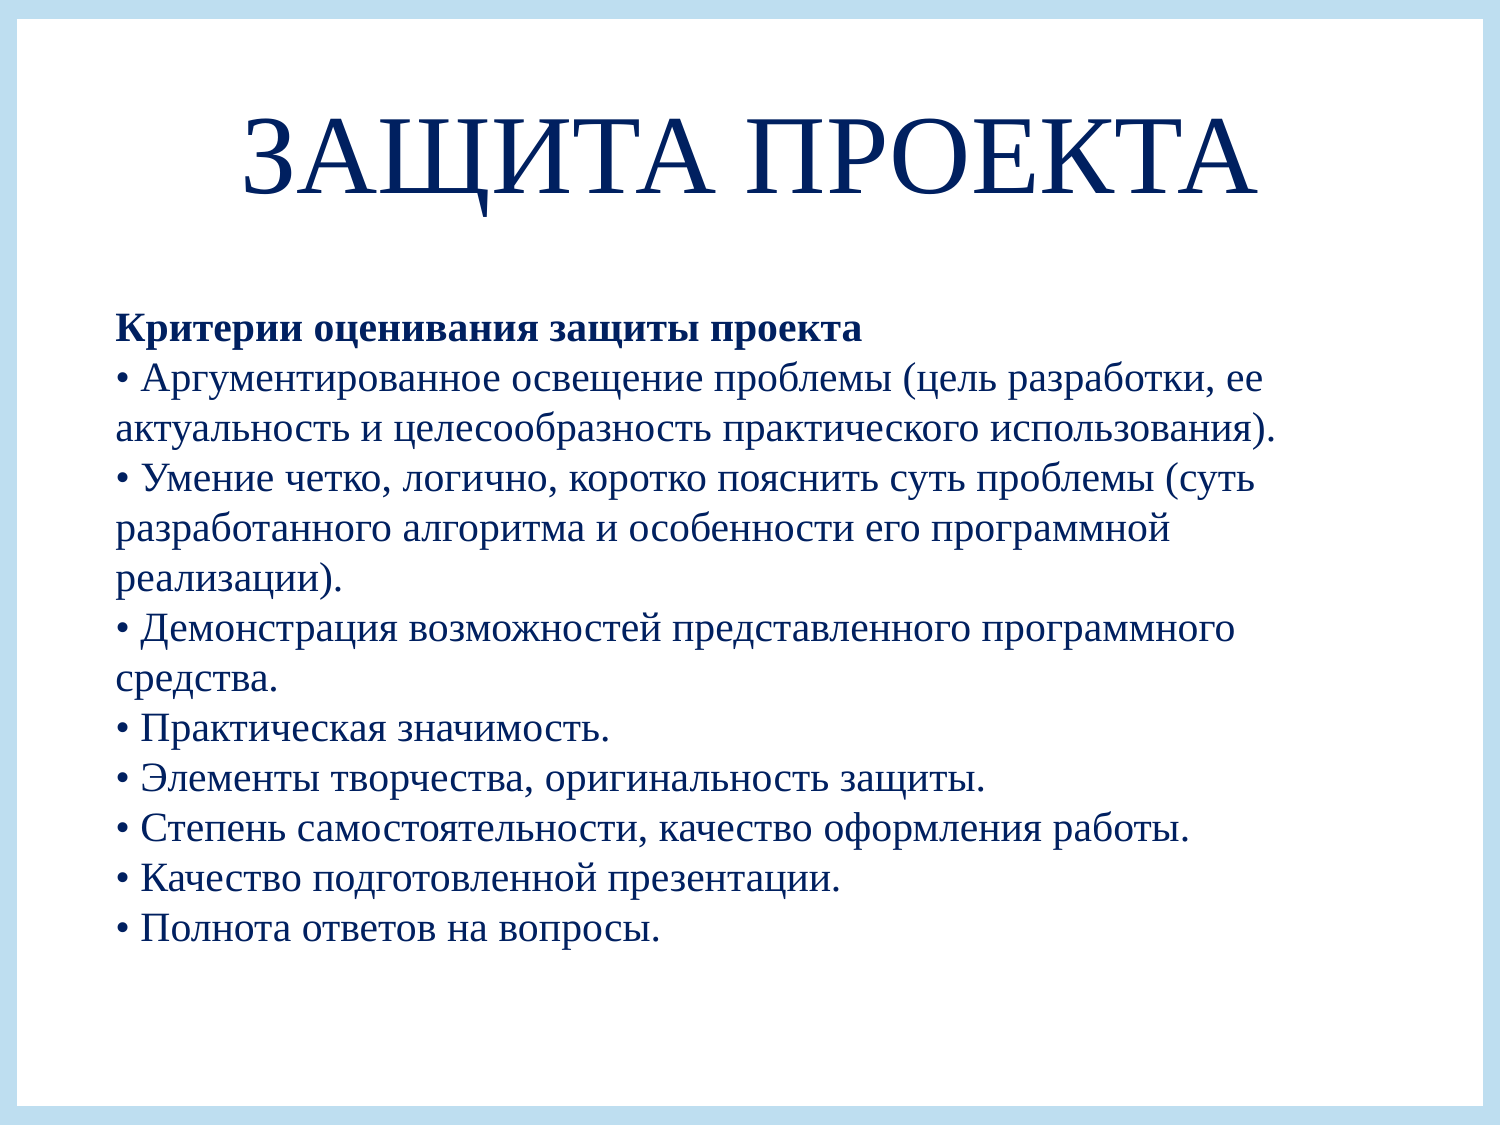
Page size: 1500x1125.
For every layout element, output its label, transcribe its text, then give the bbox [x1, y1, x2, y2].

text_box Критерии оценивания защиты проекта • Аргументированное освещение проблемы (цель разработки, ее актуальность и целесообразность практического использования). • Умение четко, логично, коротко пояснить суть проблемы (суть разработанного алгоритма и особенности его программной реализации). • Демонстрация возможностей представленного программного средства. • Практическая значимость. • Элементы творчества, оригинальность защиты. • Степень самостоятельности, качество оформления работы. • Качество подготовленной презентации. • Полнота ответов на вопросы. [100, 292, 1423, 957]
picture [17, 19, 1483, 1106]
title ЗАЩИТА ПРОЕКТА [75, 54, 1426, 243]
